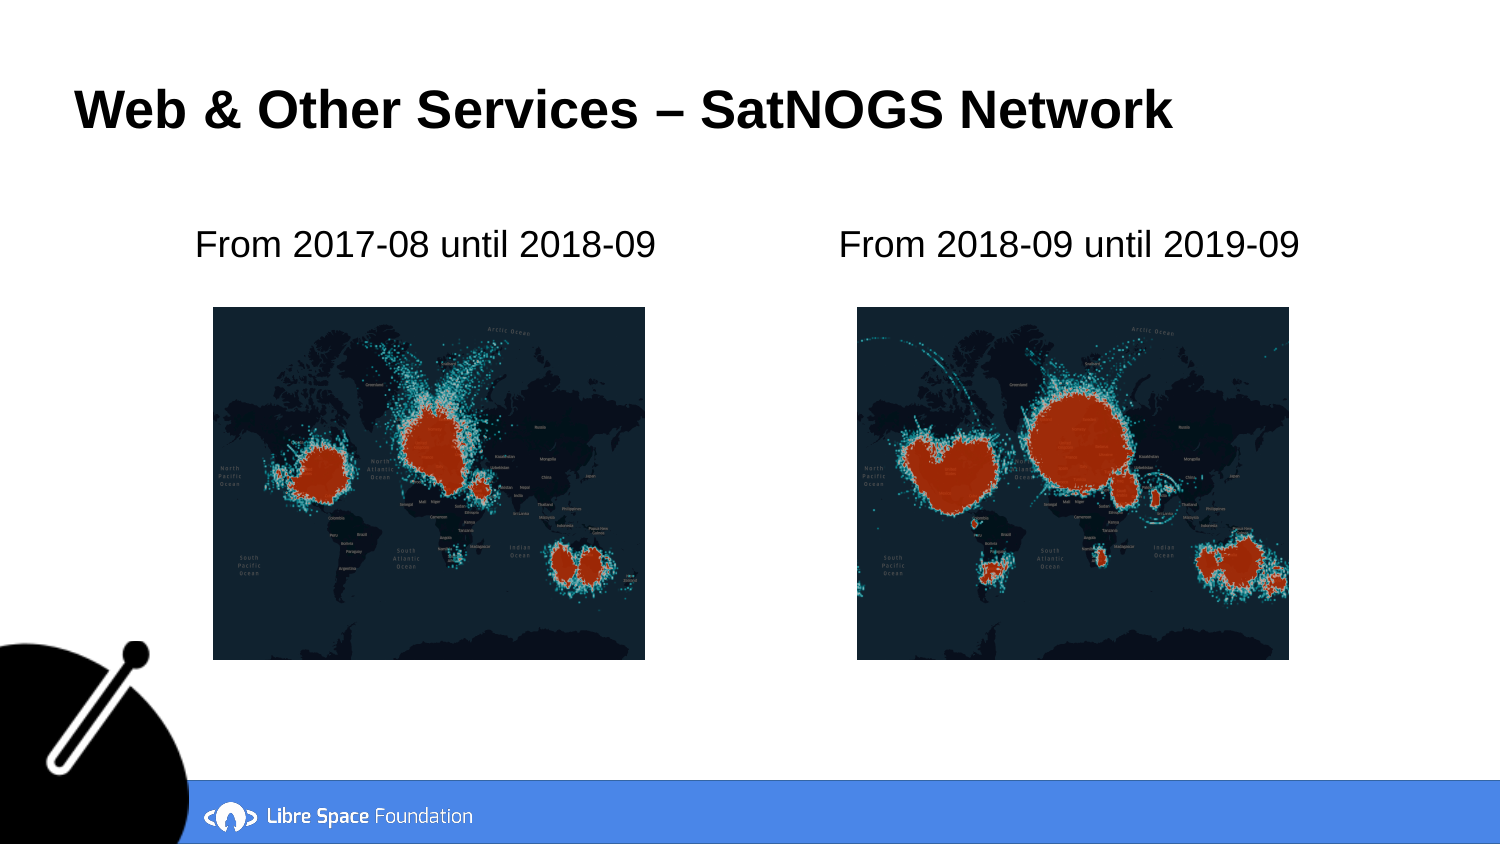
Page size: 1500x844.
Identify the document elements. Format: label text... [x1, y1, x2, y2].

text_box From 2017-08 until 2018-09 [179, 205, 679, 292]
picture [0, 641, 189, 844]
picture [213, 307, 645, 661]
text_box From 2018-09 until 2019-09 [823, 205, 1322, 292]
title Web & Other Services – SatNOGS Network [59, 59, 1231, 153]
picture [857, 307, 1289, 661]
picture [204, 802, 472, 832]
